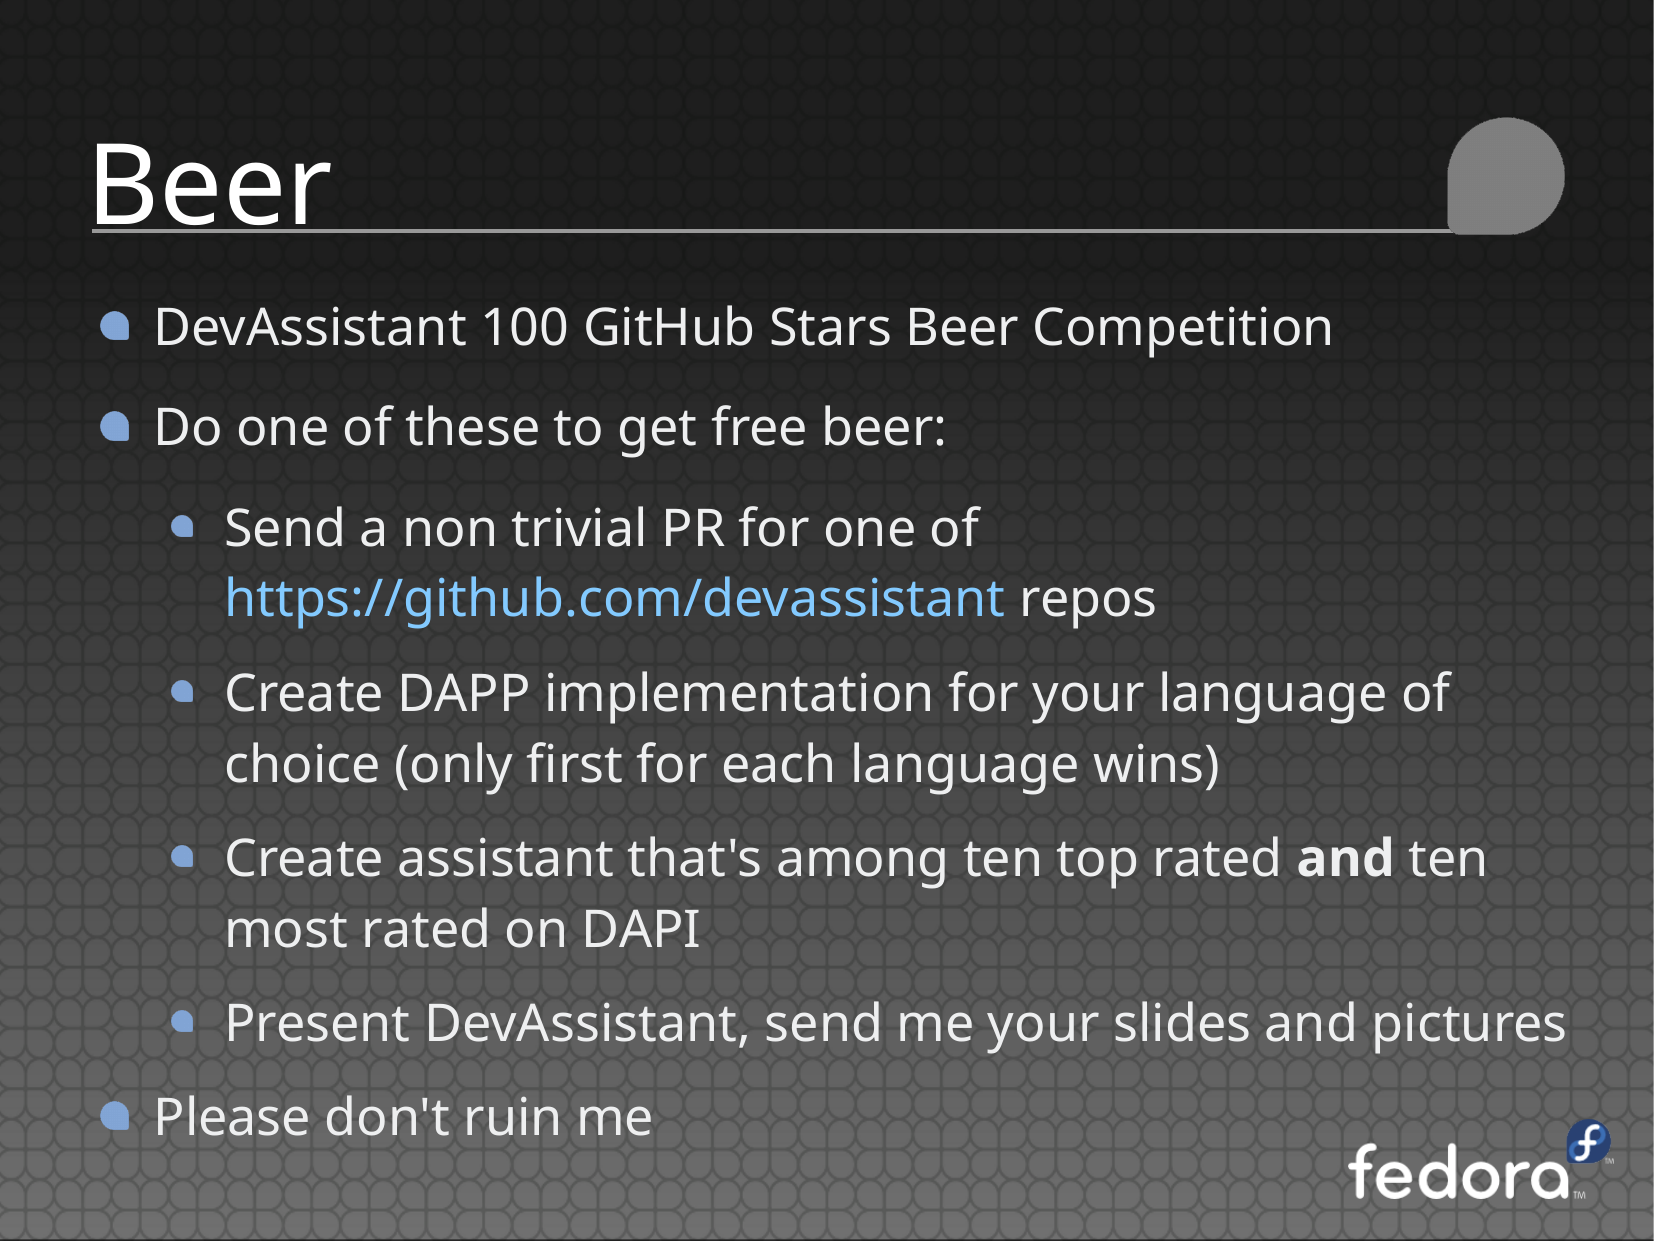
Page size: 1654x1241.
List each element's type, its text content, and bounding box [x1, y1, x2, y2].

title Beer [86, 109, 1576, 253]
picture [0, 0, 1654, 1241]
list DevAssistant 100 GitHub Stars Beer Competition Do one of these to get free beer: Send a non trivial PR for one of https://github.com/devassistant repos Create DAPP implementation for your language of choice (only first for each language wins) Create assistant that's among ten top rated and ten most rated on DAPI Present DevAssistant, send me your slides and pictures Please don't ruin me [82, 290, 1571, 1107]
